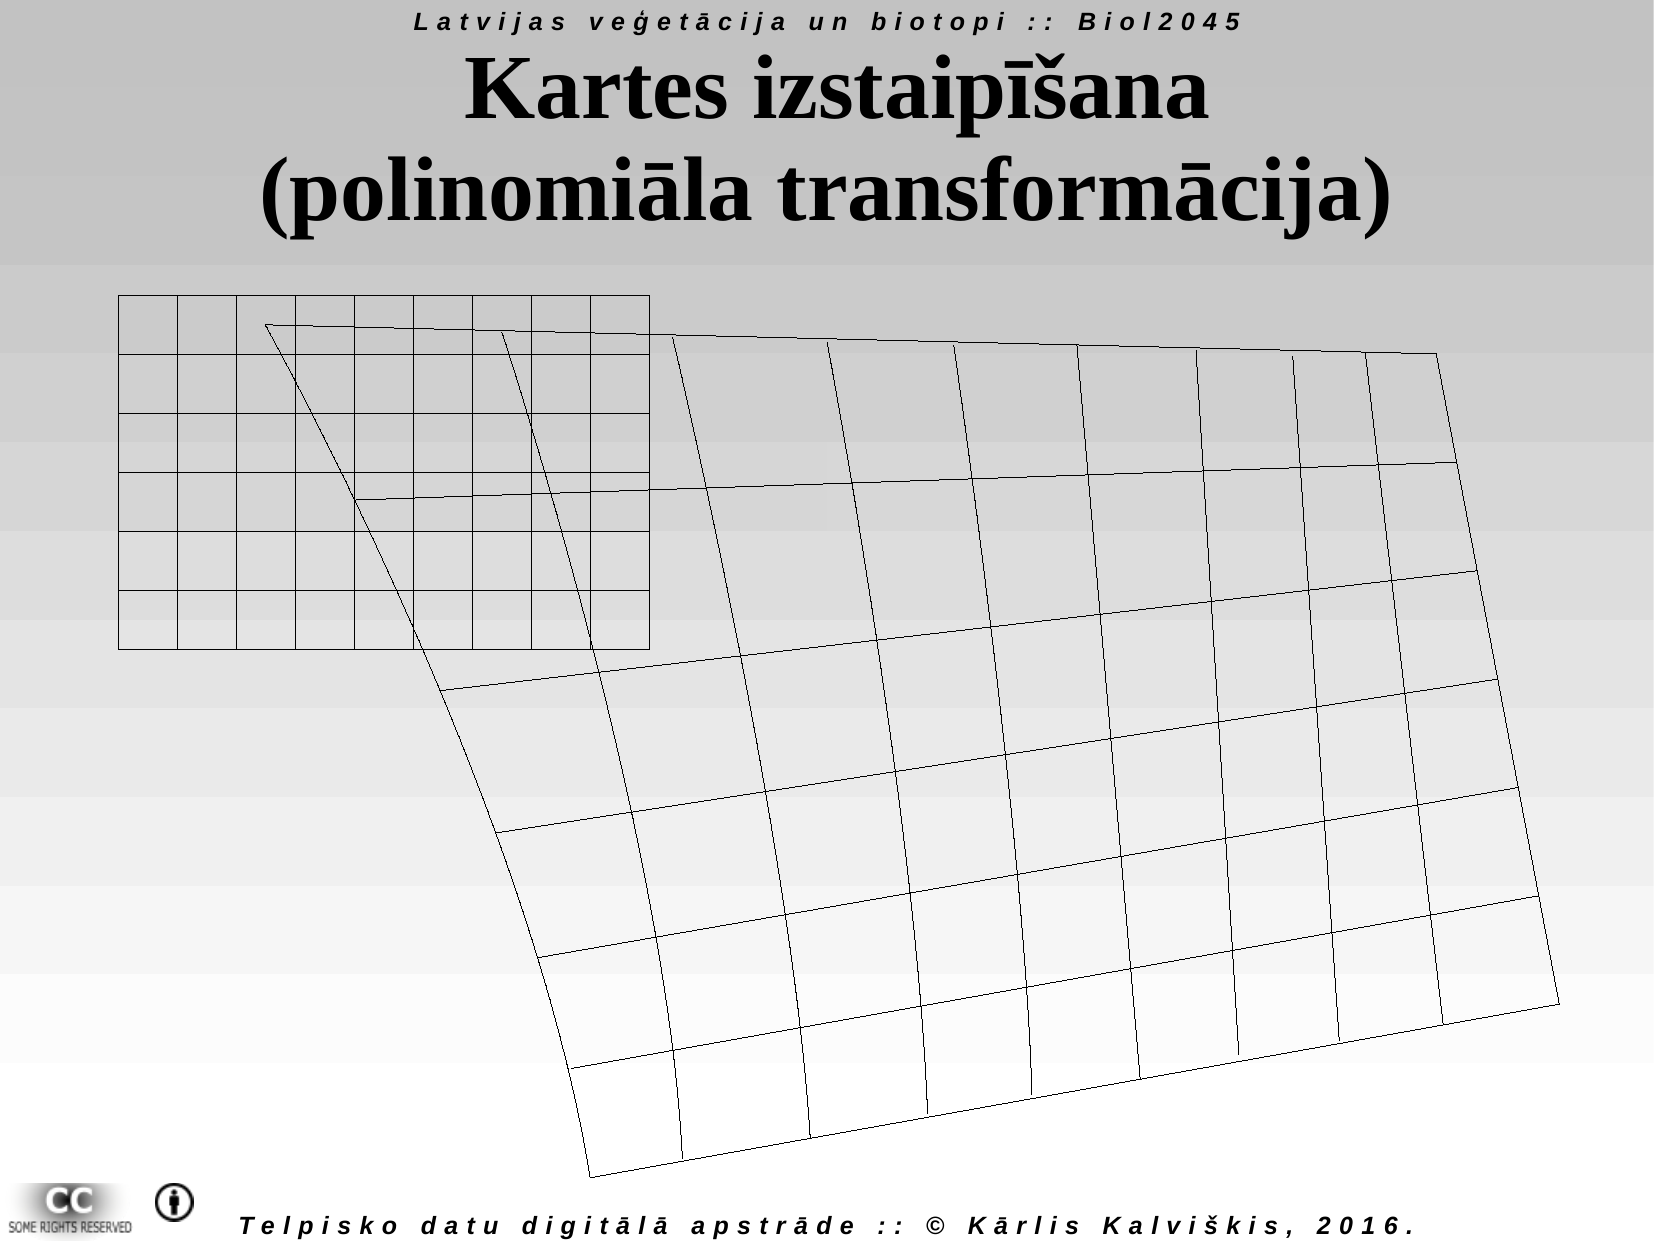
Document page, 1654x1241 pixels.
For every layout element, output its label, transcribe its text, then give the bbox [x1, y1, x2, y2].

picture [0, 0, 1654, 1241]
title Kartes izstaipīšana (polinomiāla transformācija) [29, 37, 1625, 241]
